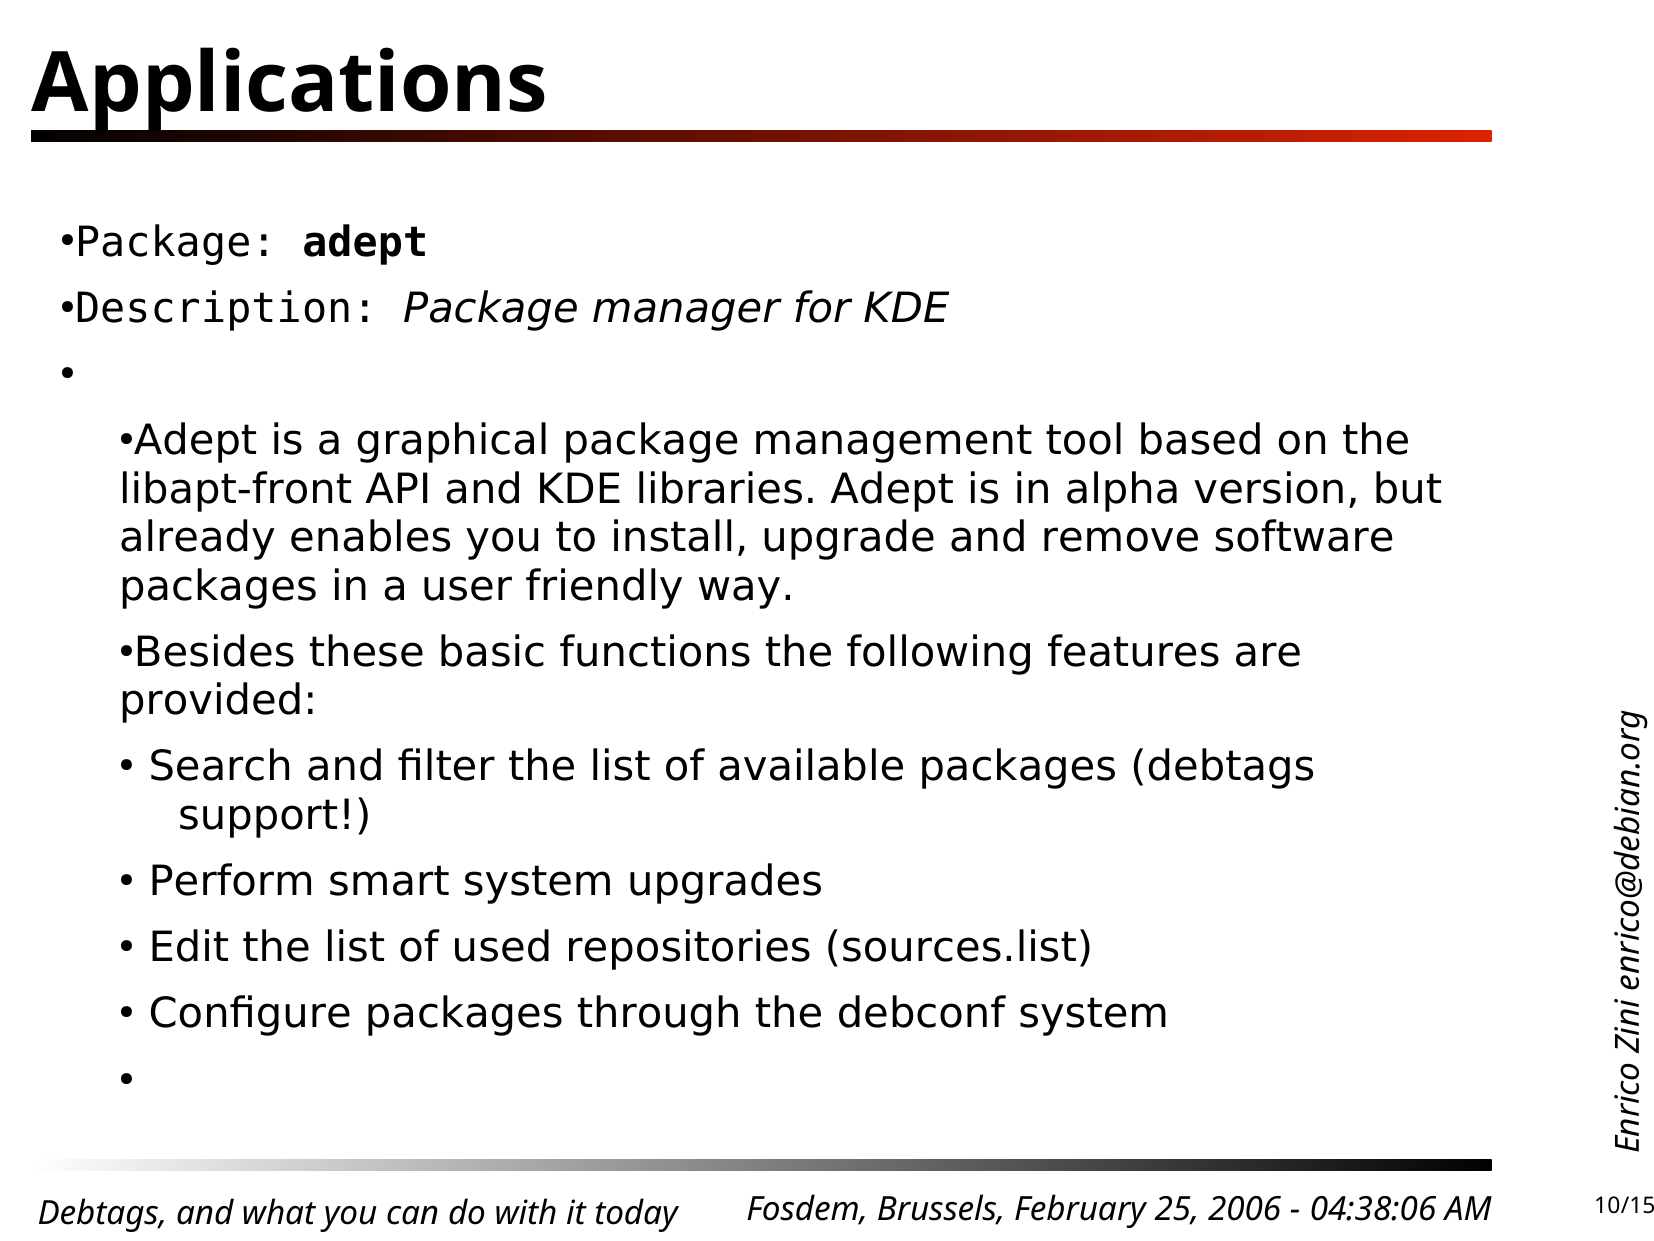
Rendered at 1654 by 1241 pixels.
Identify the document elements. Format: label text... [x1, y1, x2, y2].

text_box Applications [31, 22, 1439, 159]
text_box Package: adept Description: Package manager for KDE Adept is a graphical package management tool based on the libapt-front API and KDE libraries. Adept is in alpha version, but already enables you to install, upgrade and remove software packages in a user friendly way. Besides these basic functions the following features are provided: Search and filter the list of available packages (debtags support!) Perform smart system upgrades Edit the list of used repositories (sources.list) Configure packages through the debconf system [60, 217, 1495, 1138]
